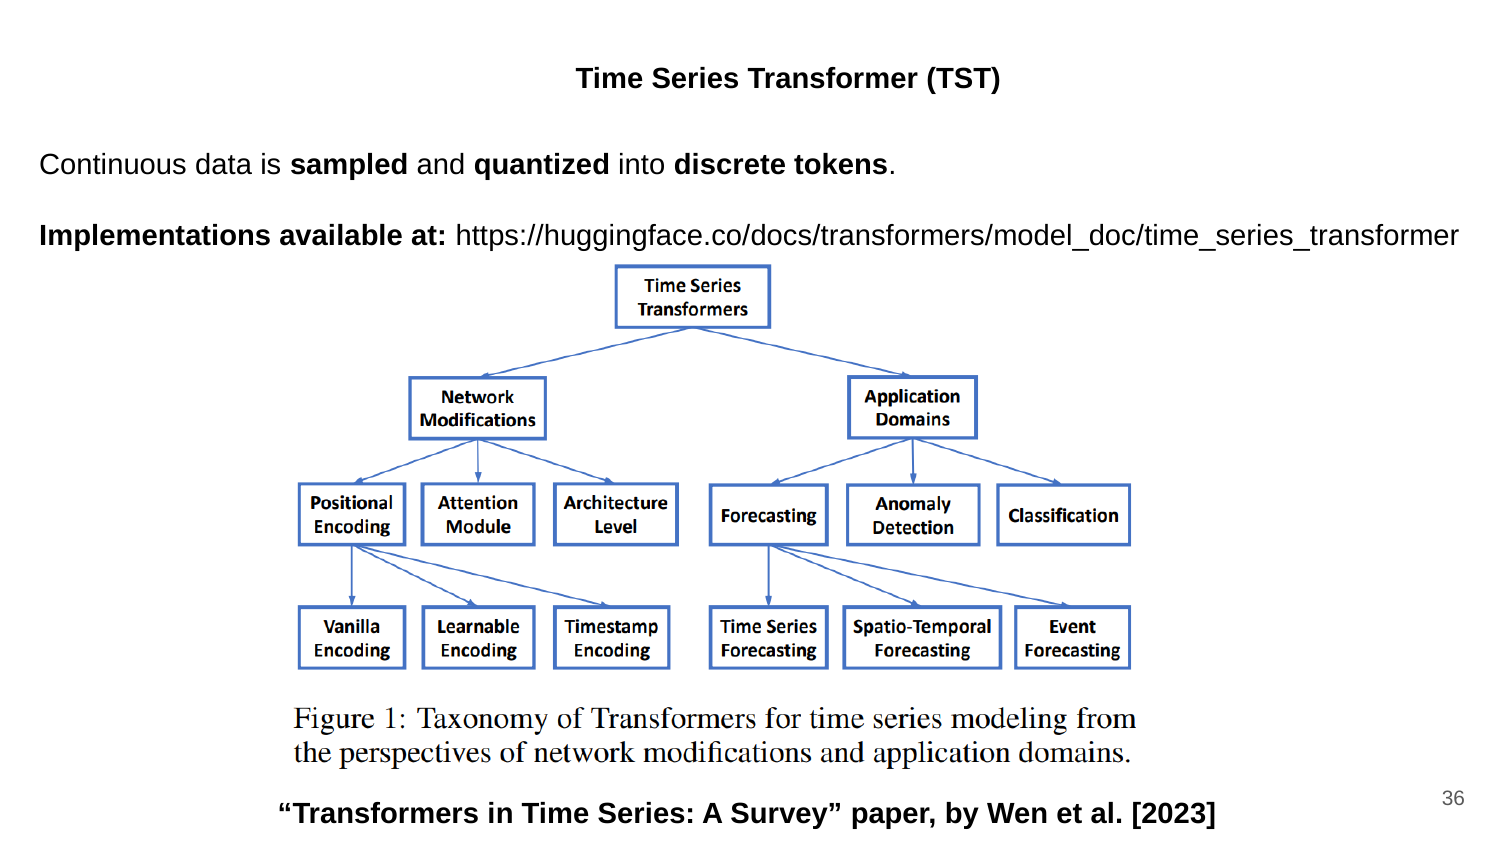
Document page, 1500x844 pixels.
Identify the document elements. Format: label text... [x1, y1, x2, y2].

slide_number <number> [1389, 764, 1480, 830]
text_box Continuous data is sampled and quantized into discrete tokens. Implementations available at: https://huggingface.co/docs/transformers/model_doc/time_series_transformer [24, 130, 1491, 308]
picture [281, 252, 1147, 772]
text_box Time Series Transformer (TST) [560, 43, 1063, 114]
text_box “Transformers in Time Series: A Survey” paper, by Wen et al. [2023] [262, 779, 1257, 844]
